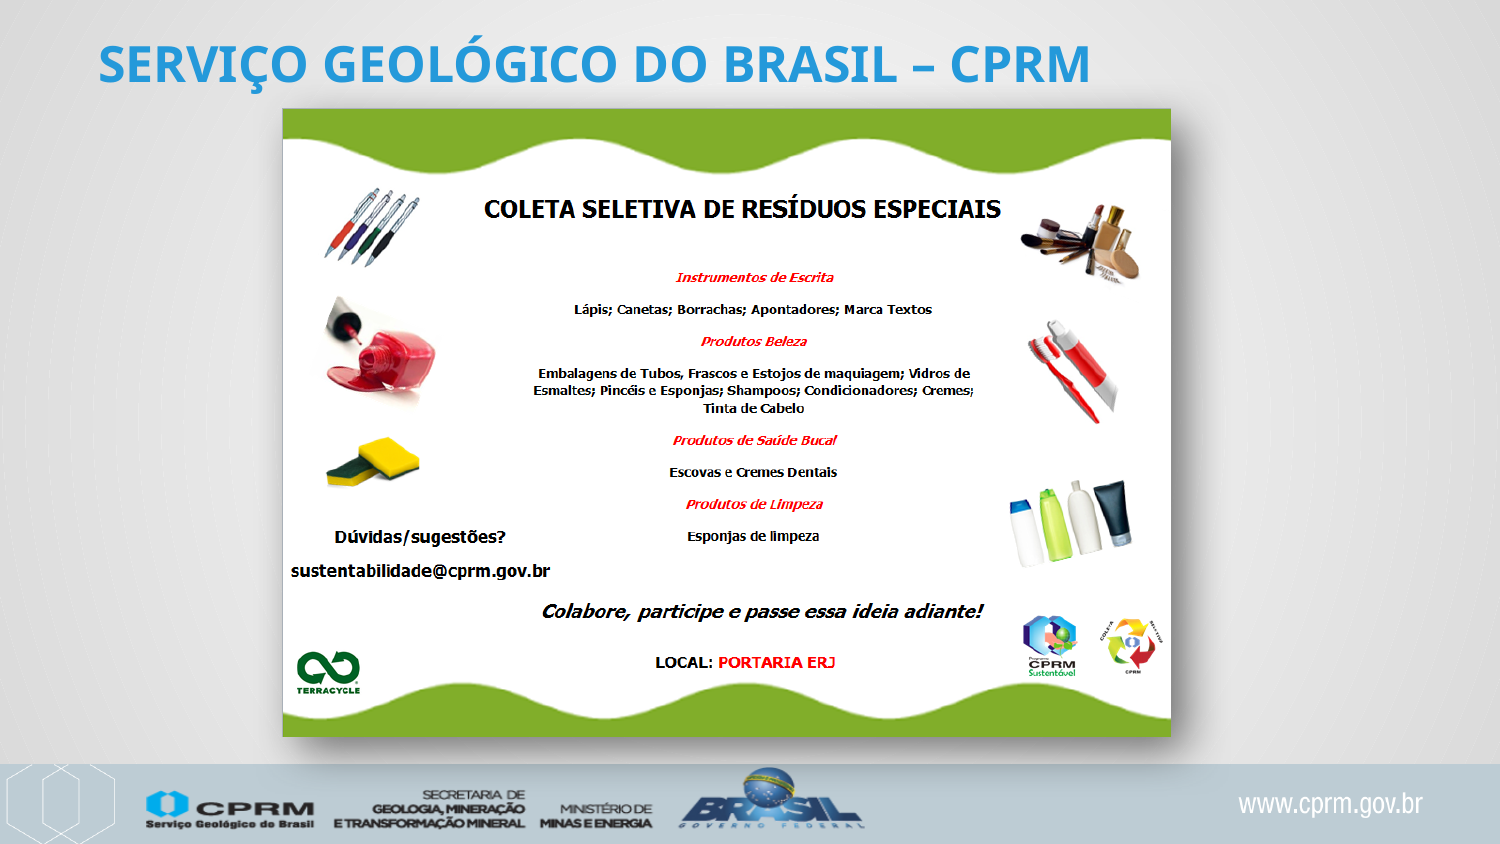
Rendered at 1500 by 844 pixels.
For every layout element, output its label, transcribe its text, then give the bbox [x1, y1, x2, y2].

picture [0, 757, 1500, 844]
picture [282, 108, 1171, 737]
text_box SERVIÇO GEOLÓGICO DO BRASIL – CPRM [83, 25, 1108, 101]
